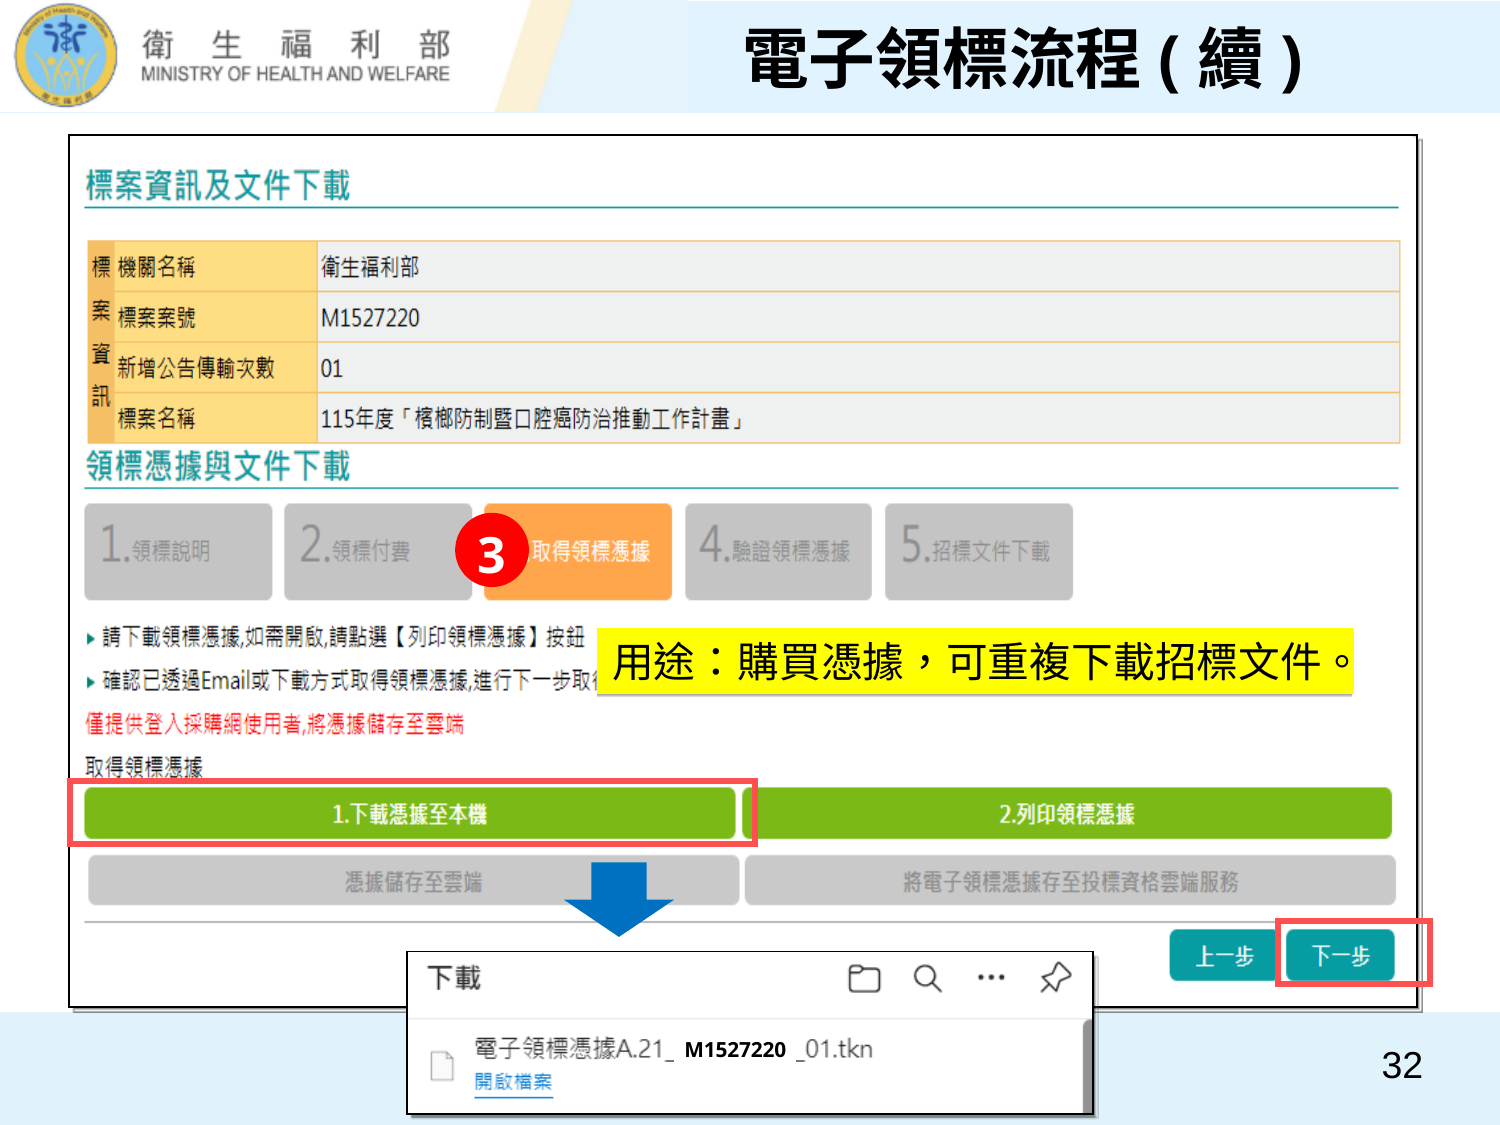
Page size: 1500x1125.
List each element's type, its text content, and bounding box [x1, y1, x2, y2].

text_box M1527220 [674, 1034, 796, 1064]
text_box [563, 862, 675, 937]
text_box 32 [1366, 1033, 1459, 1094]
picture [73, 784, 752, 841]
text_box 3 [455, 512, 529, 588]
picture [1281, 924, 1416, 981]
text_box 用途：購買憑據，可重複下載招標文件。 [597, 628, 1354, 694]
text_box 電子領標流程(續) [571, 9, 1474, 105]
picture [407, 952, 1093, 1114]
picture [70, 136, 1416, 1007]
